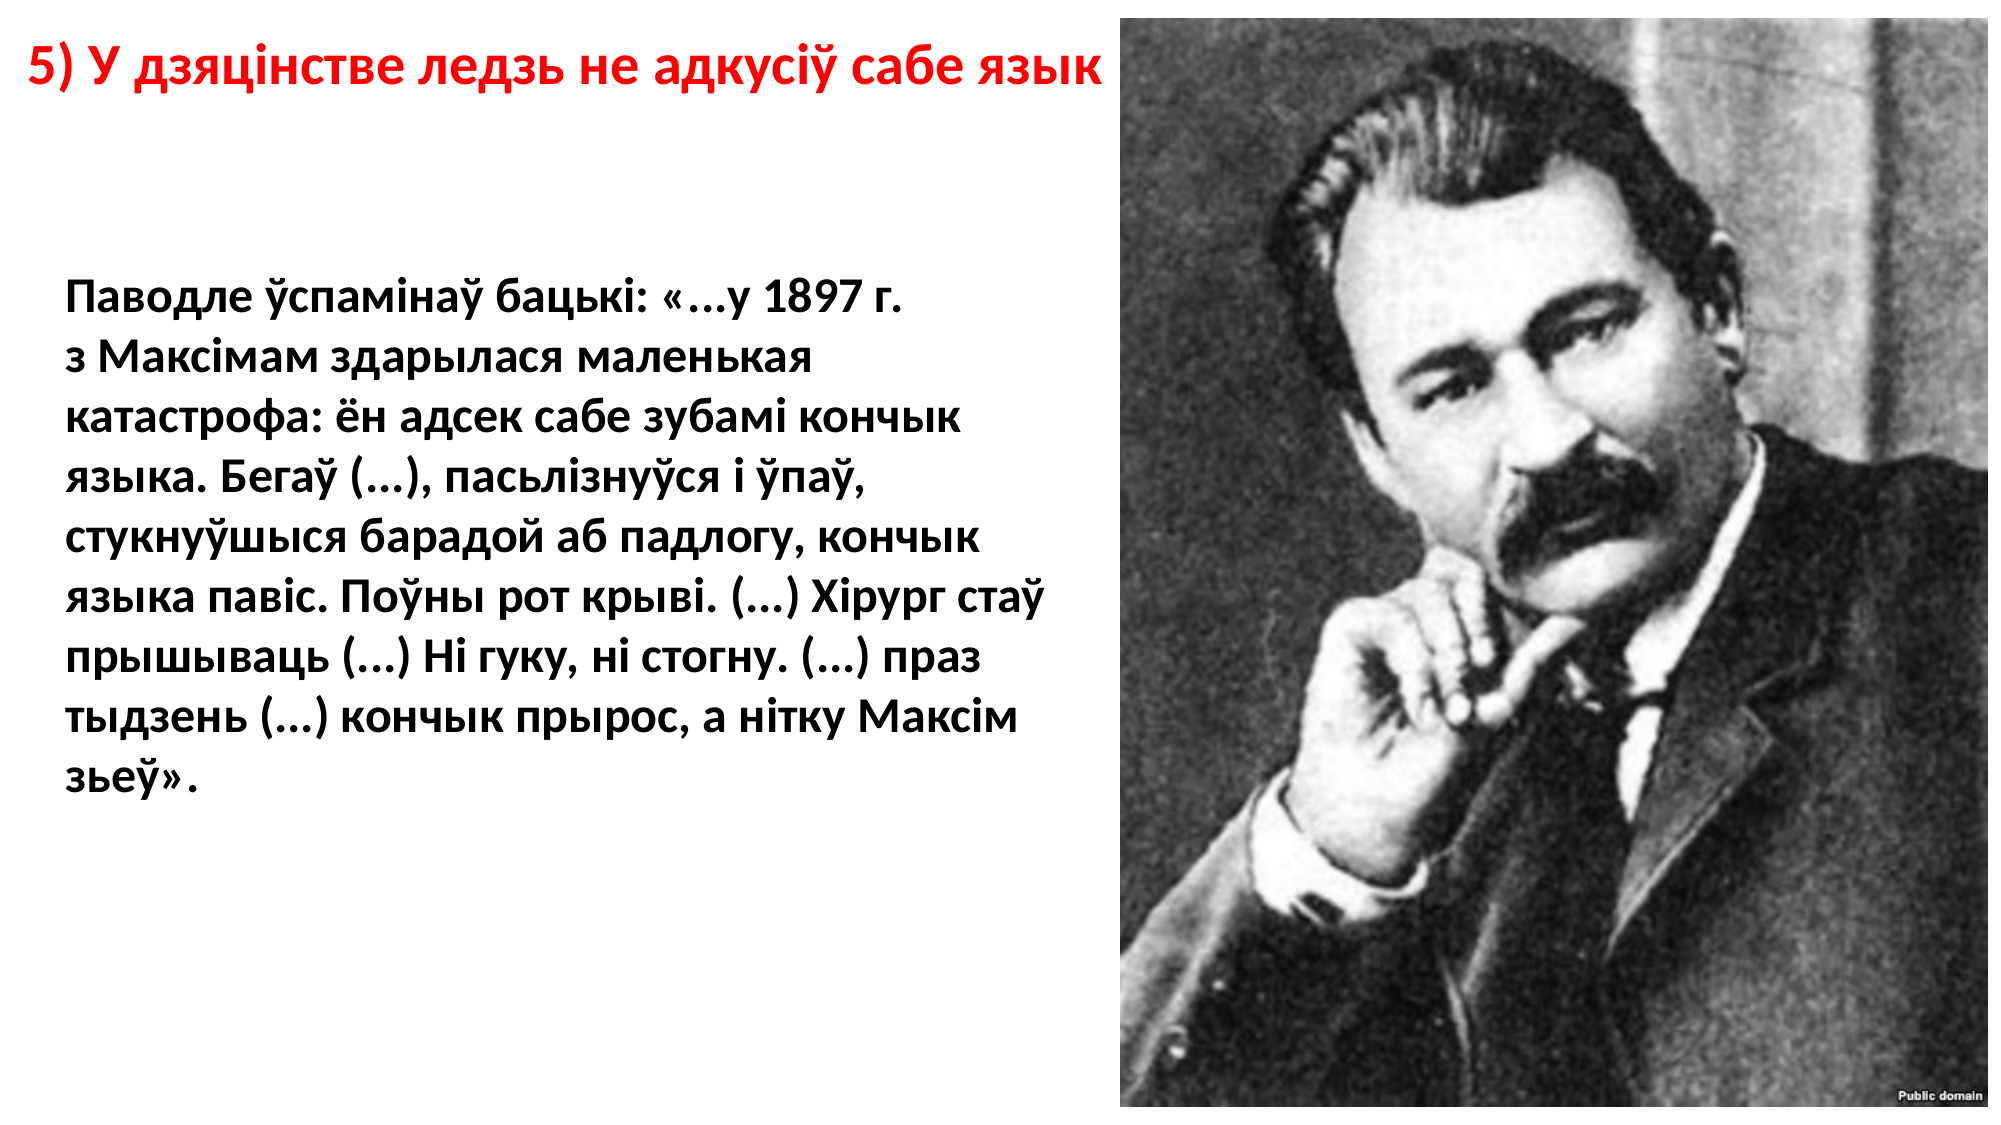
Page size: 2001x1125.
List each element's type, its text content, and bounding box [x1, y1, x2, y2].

picture [1120, 18, 1988, 1107]
text_box Паводле ўспамінаў бацькі: «...у 1897 г. з Максімам здарылася маленькая катастрофа: ён адсек сабе зубамі кончык языка. Бегаў (...), пасьлізнуўся і ўпаў, стукнуўшыся барадой аб падлогу, кончык языка павіс. Поўны рот крыві. (...) Хірург стаў прышываць (...) Ні гуку, ні стогну. (...) праз тыдзень (...) кончык прырос, а нітку Максім зьеў». [50, 255, 1083, 810]
text_box 5) У дзяцінстве ледзь не адкусіў сабе язык [13, 18, 1118, 103]
